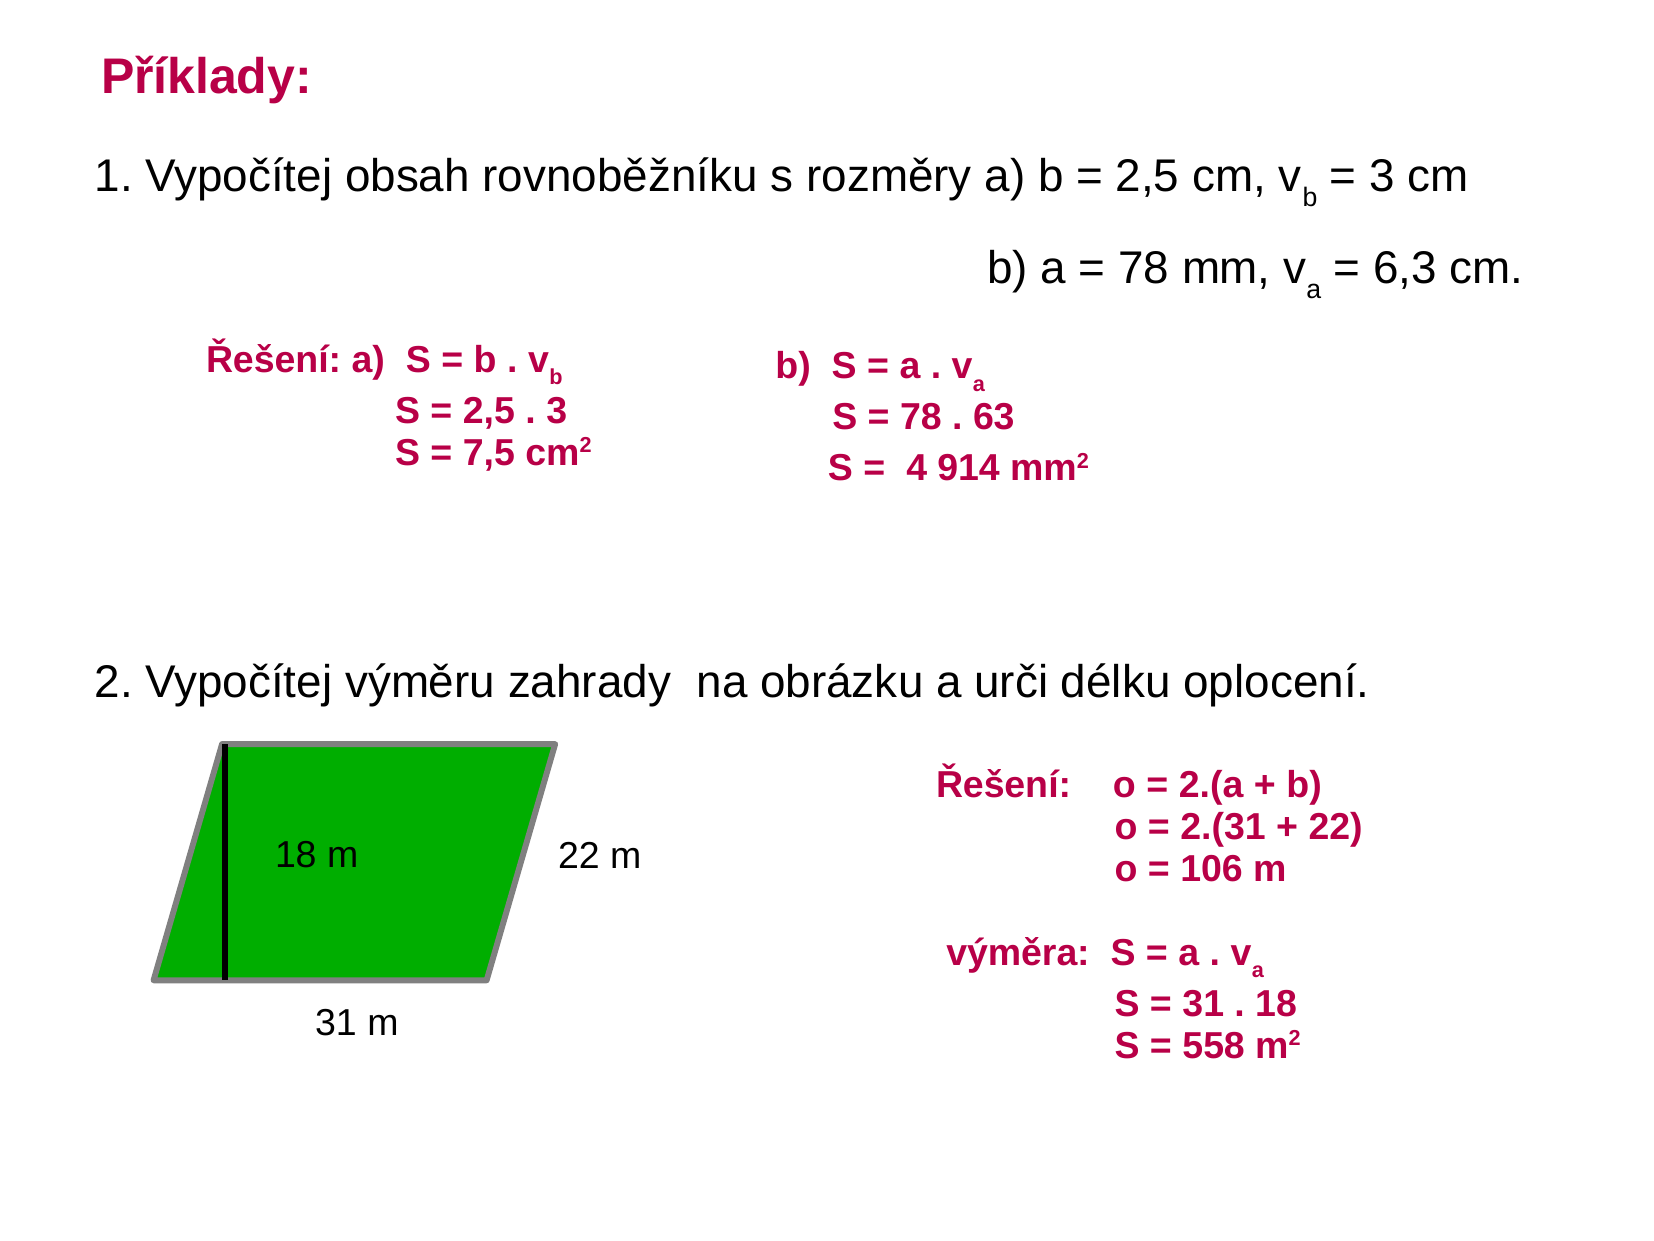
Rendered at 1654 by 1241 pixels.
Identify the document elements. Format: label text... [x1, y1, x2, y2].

list 1. Vypočítej obsah rovnoběžníku s rozměry a) b = 2,5 cm, vb = 3 cm b) a = 78 mm, va = 6,3 cm. 2. Vypočítej výměru zahrady na obrázku a urči délku oplocení. [23, 150, 1607, 1134]
text_box 31 m [300, 994, 414, 1052]
title Příklady: [82, 35, 331, 116]
text_box Řešení: a) S = b . vb S = 2,5 . 3 S = 7,5 cm2 [191, 330, 607, 484]
text_box [153, 744, 556, 981]
text_box b) S = a . va S = 78 . 63 S = 4 914 mm2 [760, 337, 1115, 500]
text_box 18 m [260, 825, 398, 902]
text_box Řešení: o = 2.(a + b) o = 2.(31 + 22) o = 106 m výměra: S = a . va S = 31 . 18 S = 558 m2 [921, 755, 1378, 1083]
text_box 22 m [543, 826, 657, 908]
